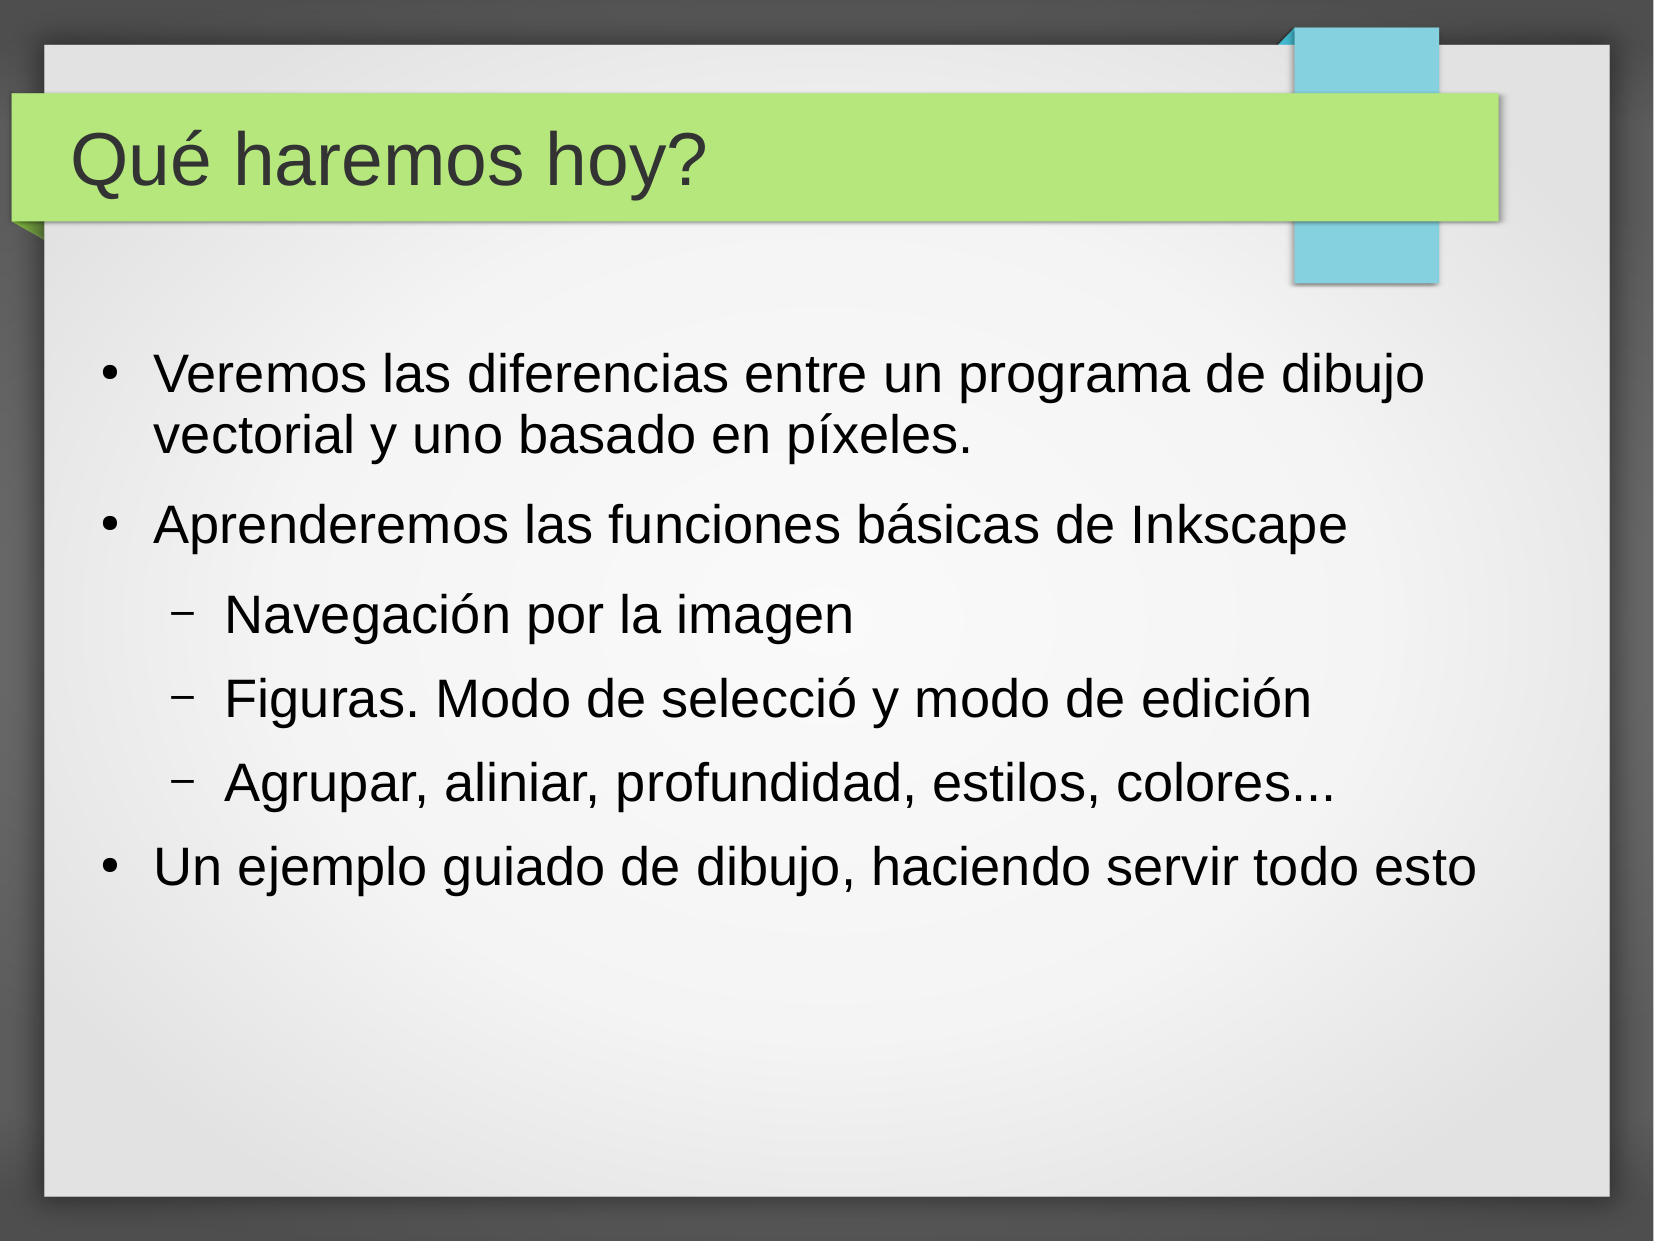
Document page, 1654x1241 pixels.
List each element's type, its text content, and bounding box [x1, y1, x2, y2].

list Veremos las diferencias entre un programa de dibujo vectorial y uno basado en píxeles. Aprenderemos las funciones básicas de Inkscape Navegación por la imagen Figuras. Modo de selecció y modo de edición Agrupar, aliniar, profundidad, estilos, colores... Un ejemplo guiado de dibujo, haciendo servir todo esto [82, 343, 1538, 1063]
title Qué haremos hoy? [70, 106, 1229, 213]
picture [0, 0, 1654, 1241]
